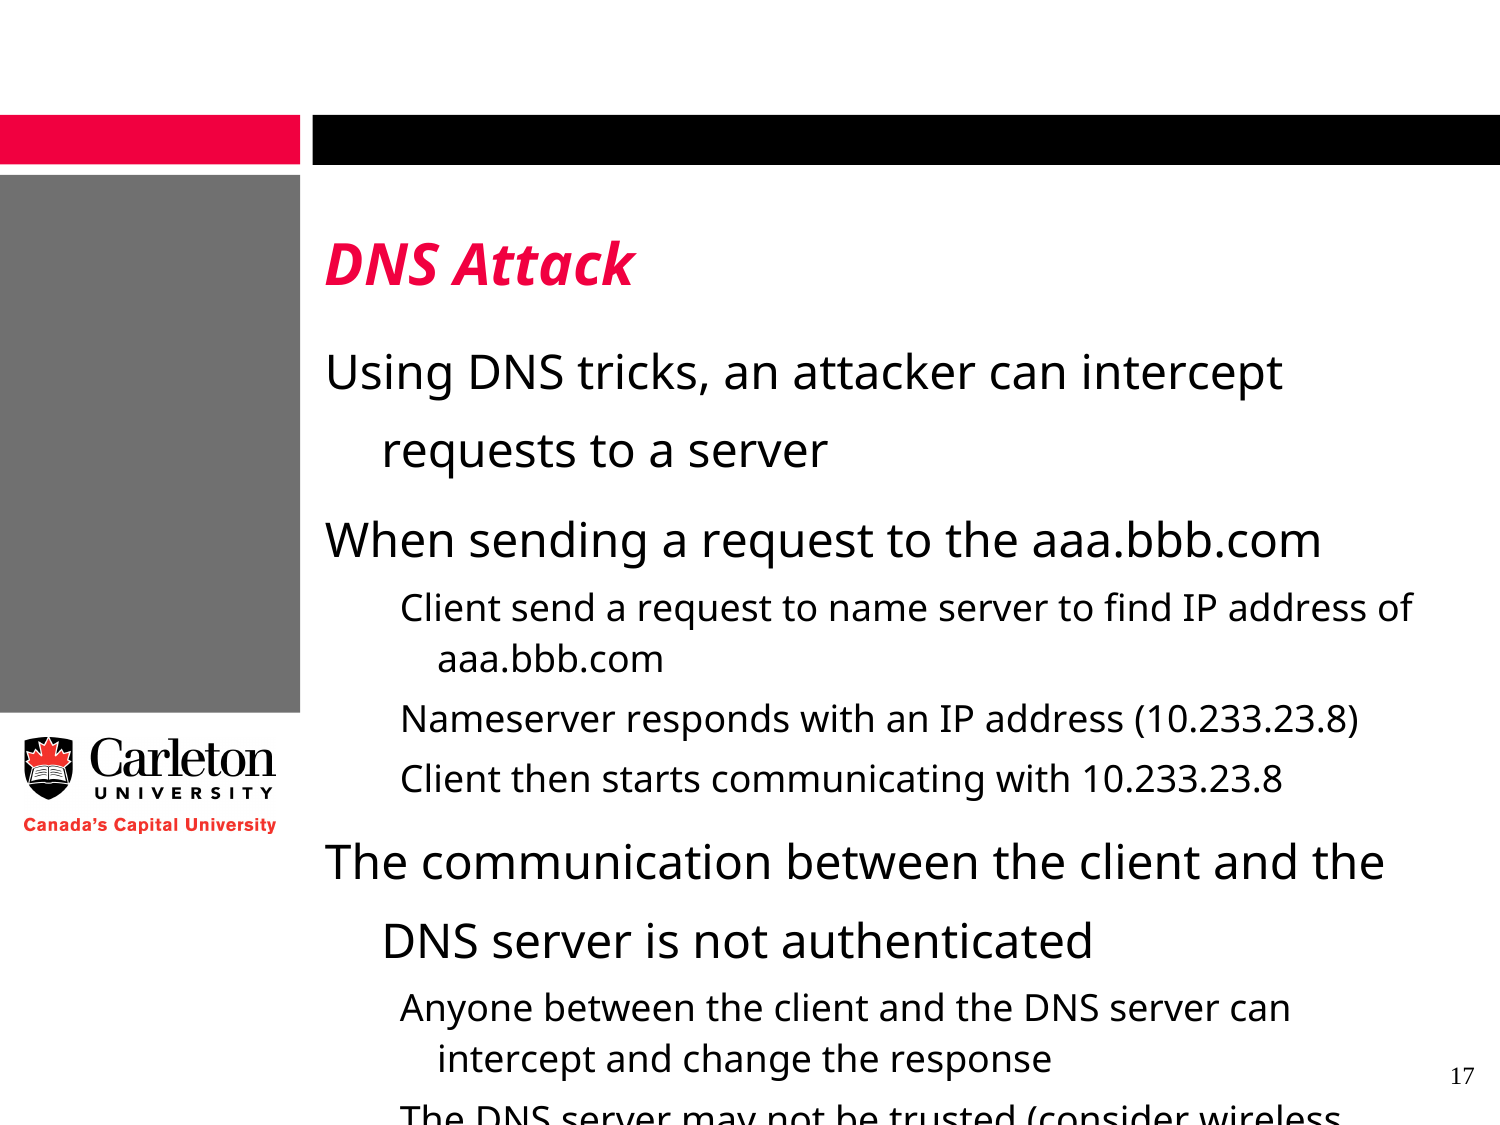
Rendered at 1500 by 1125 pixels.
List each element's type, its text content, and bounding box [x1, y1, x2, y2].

picture [24, 737, 276, 834]
list Using DNS tricks, an attacker can intercept requests to a server When sending a request to the aaa.bbb.com Client send a request to name server to find IP address of aaa.bbb.com Nameserver responds with an IP address (10.233.23.8) Client then starts communicating with 10.233.23.8 The communication between the client and the DNS server is not authenticated Anyone between the client and the DNS server can intercept and change the response The DNS server may not be trusted (consider wireless browsing) [324, 324, 1450, 1066]
title DNS Attack [324, 194, 1450, 324]
